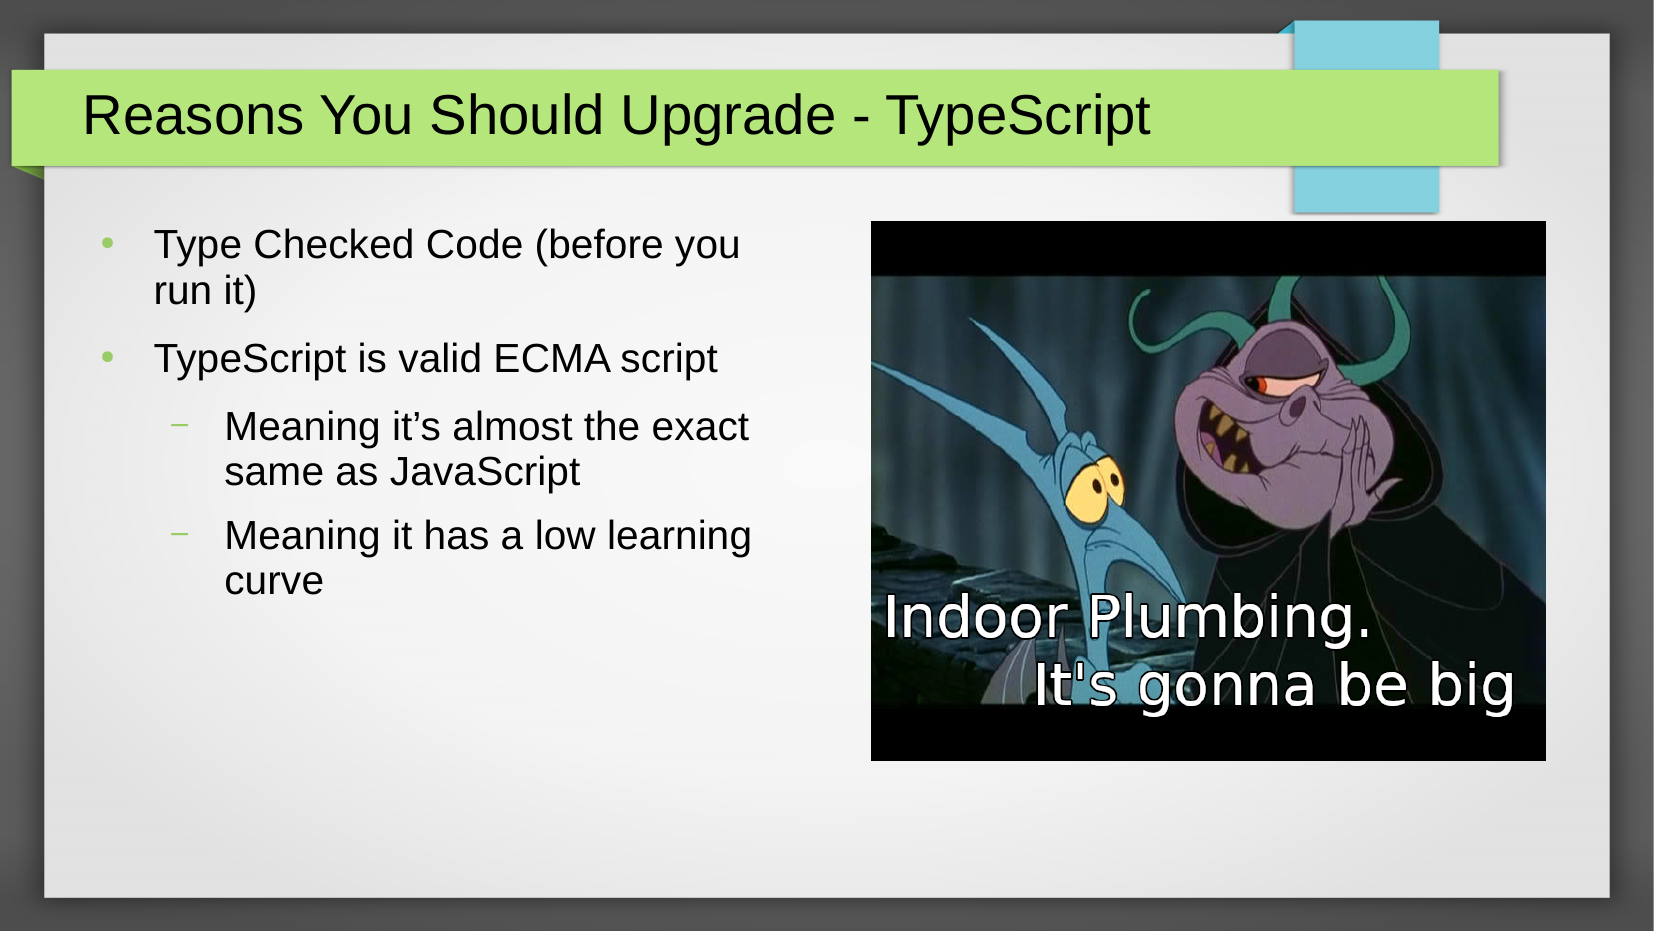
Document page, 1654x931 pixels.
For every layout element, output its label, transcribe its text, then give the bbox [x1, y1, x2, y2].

title Reasons You Should Upgrade - TypeScript [82, 70, 1264, 160]
picture [0, 0, 1654, 931]
list Type Checked Code (before you run it) TypeScript is valid ECMA script Meaning it’s almost the exact same as JavaScript Meaning it has a low learning curve [82, 221, 809, 766]
